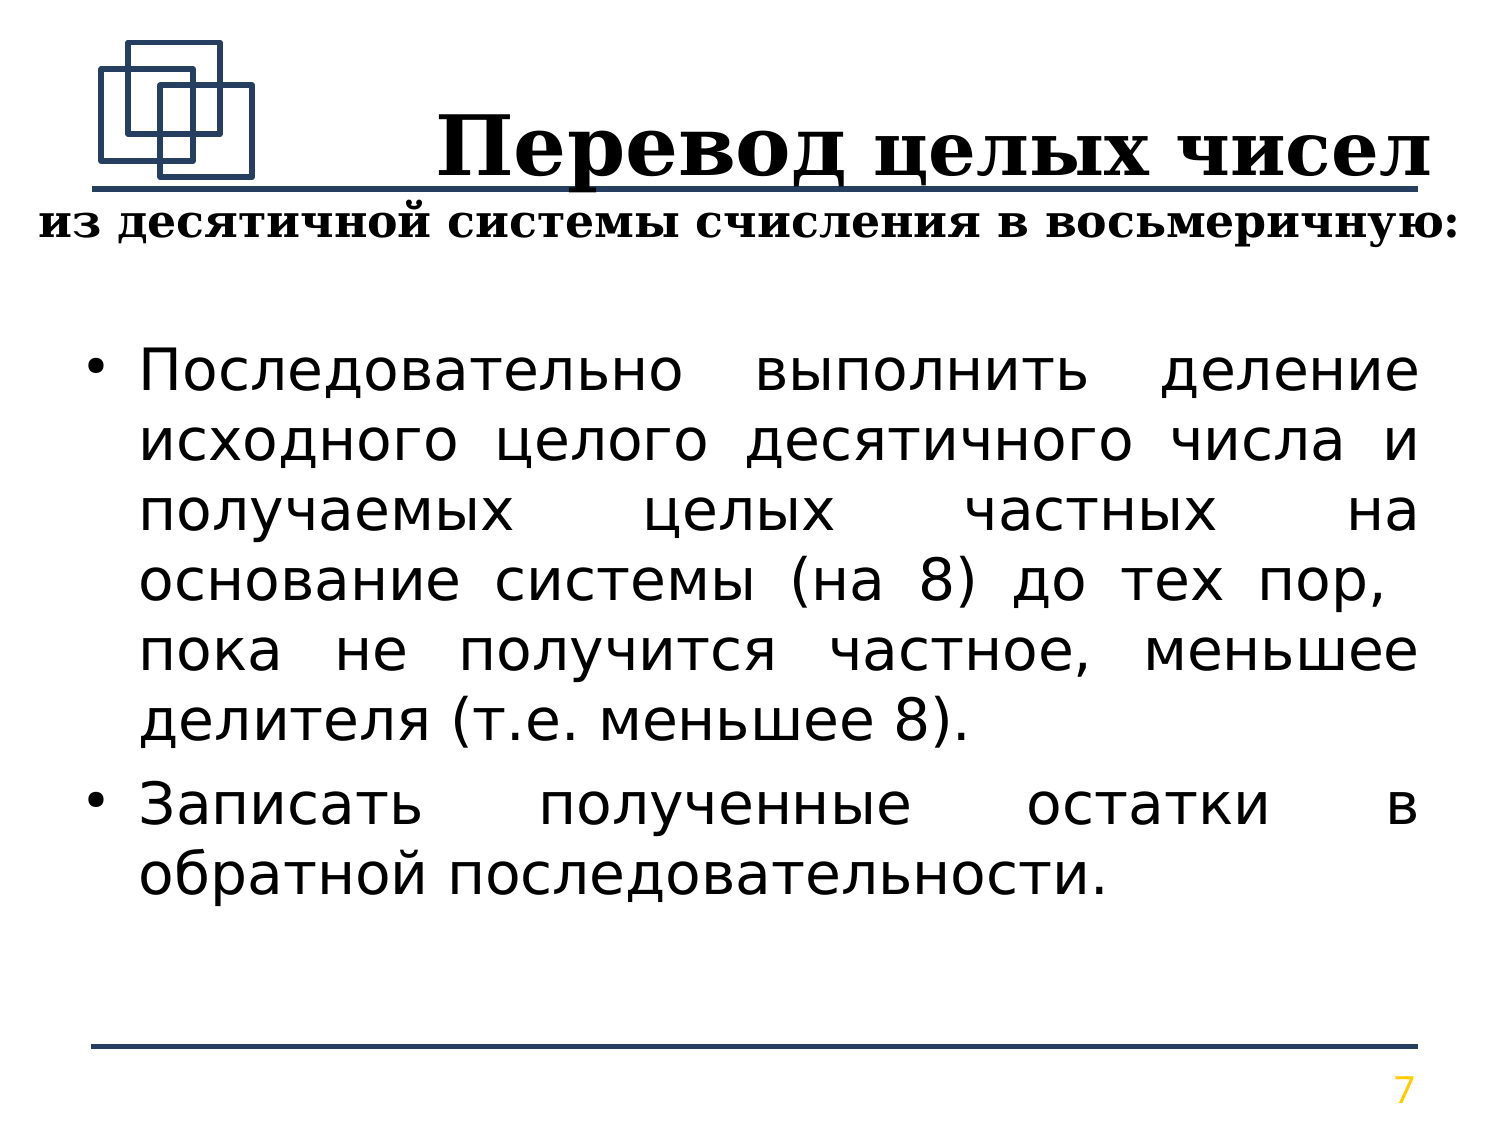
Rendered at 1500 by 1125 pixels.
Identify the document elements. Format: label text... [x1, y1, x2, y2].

title Перевод целых чисел из десятичной системы счисления в восьмеричную: [0, 49, 1477, 290]
text_box Последовательно выполнить деление исходного целого десятичного числа и получаемых целых частных на основание системы (на 8) до тех пор, пока не получится частное, меньшее делителя (т.е. меньшее 8). Записать полученные остатки в обратной последовательности. [53, 324, 1436, 1000]
